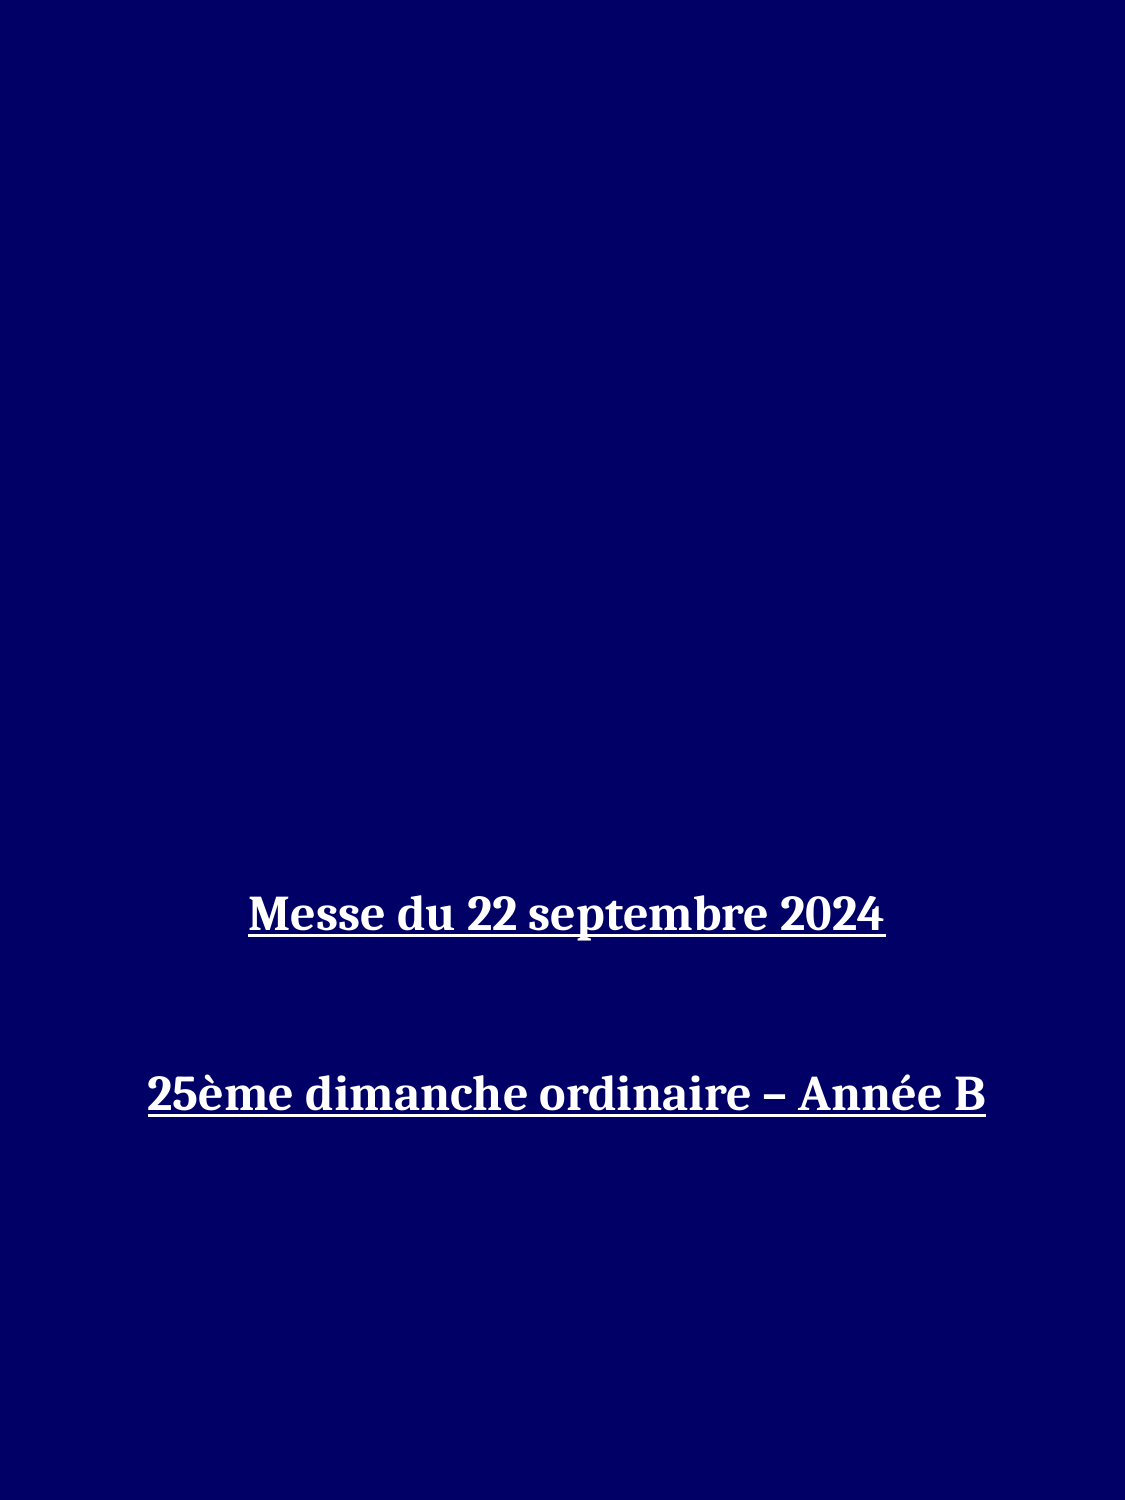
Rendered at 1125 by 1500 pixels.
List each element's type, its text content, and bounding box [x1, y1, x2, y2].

text_box Messe du 22 septembre 2024 25ème dimanche ordinaire – Année B [122, 873, 1012, 1129]
